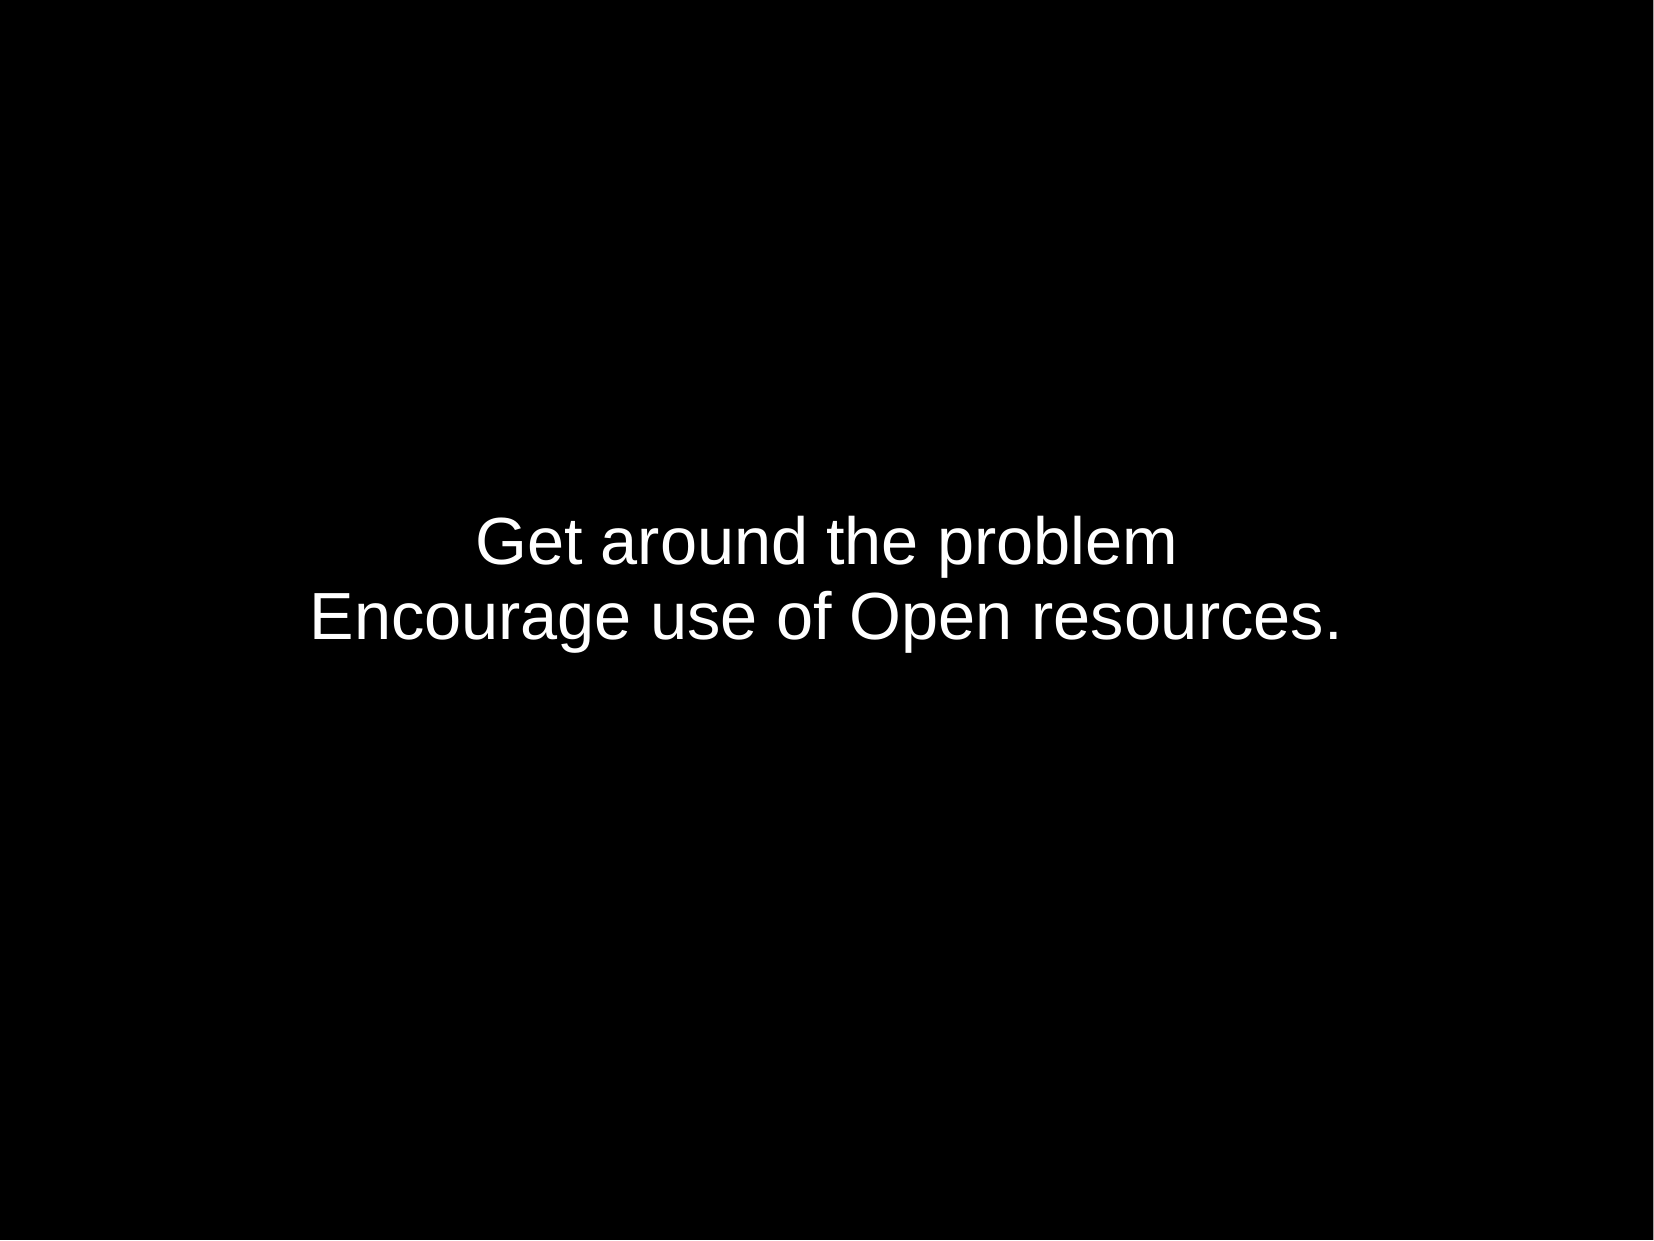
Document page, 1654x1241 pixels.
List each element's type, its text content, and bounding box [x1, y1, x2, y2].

subtitle Get around the problem Encourage use of Open resources. [82, 56, 1571, 1102]
